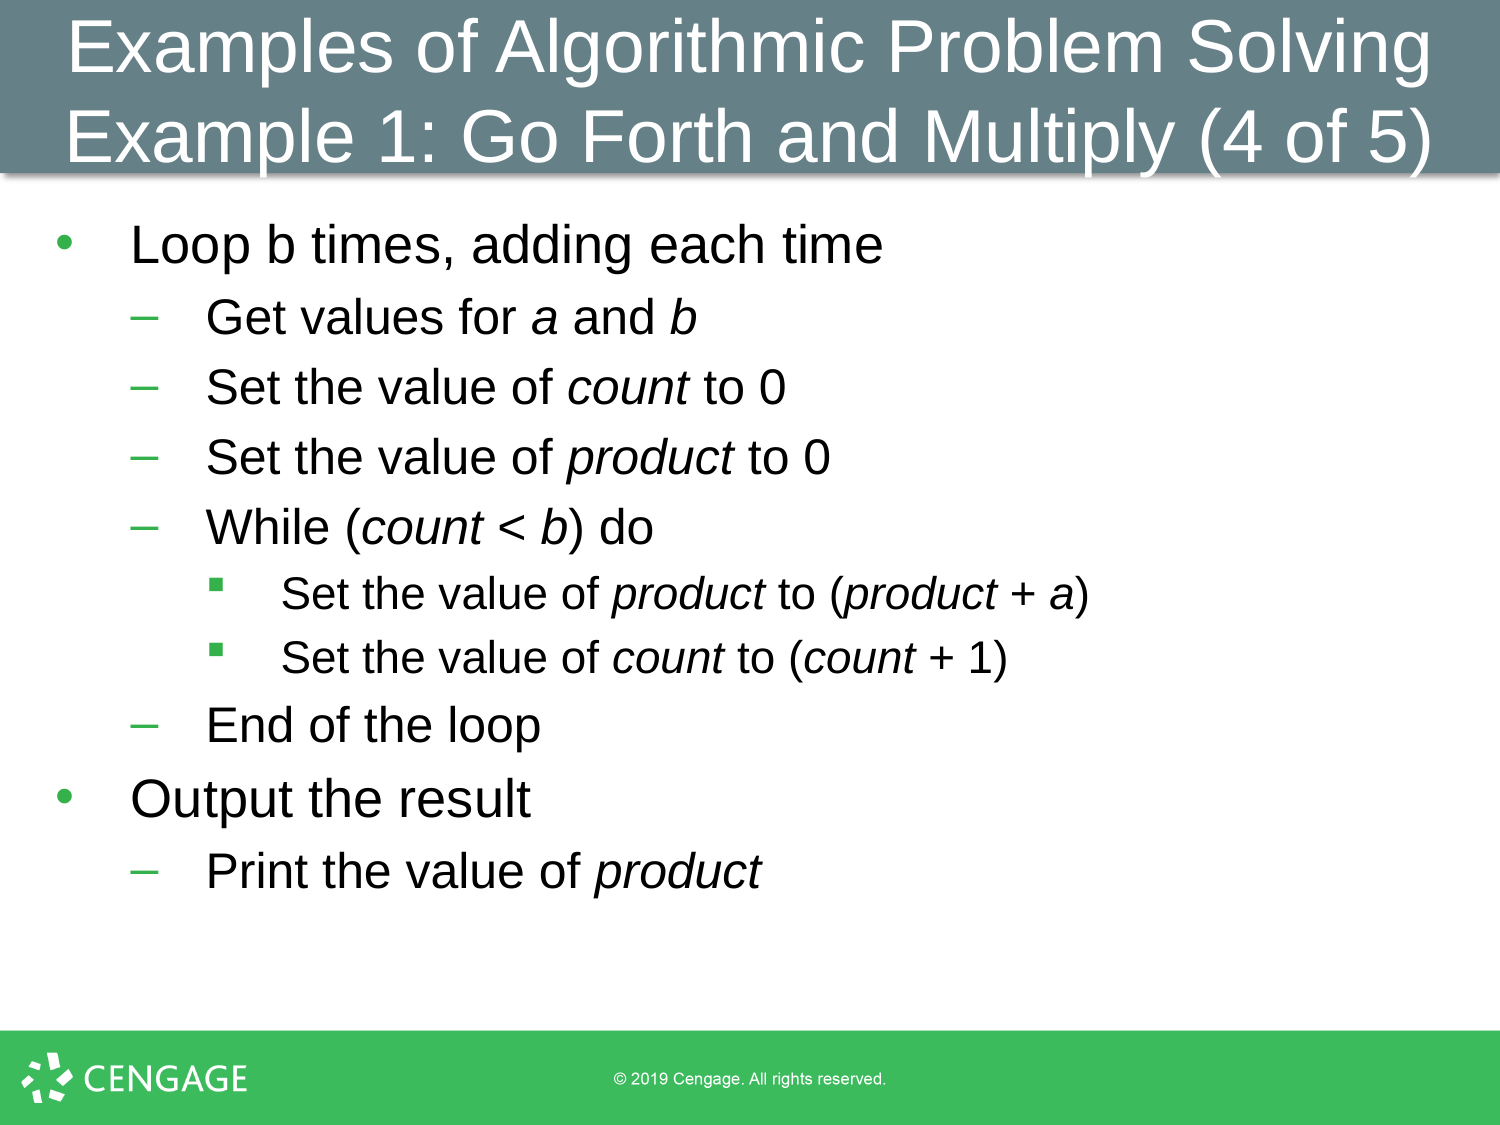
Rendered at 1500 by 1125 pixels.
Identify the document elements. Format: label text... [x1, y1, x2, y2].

list Loop b times, adding each time Get values for a and b Set the value of count to 0 Set the value of product to 0 While (count < b) do Set the value of product to (product + a) Set the value of count to (count + 1) End of the loop Output the result Print the value of product [40, 201, 1460, 1005]
title Examples of Algorithmic Problem Solving Example 1: Go Forth and Multiply (4 of 5) [0, 0, 1500, 174]
picture [0, 174, 1500, 1125]
